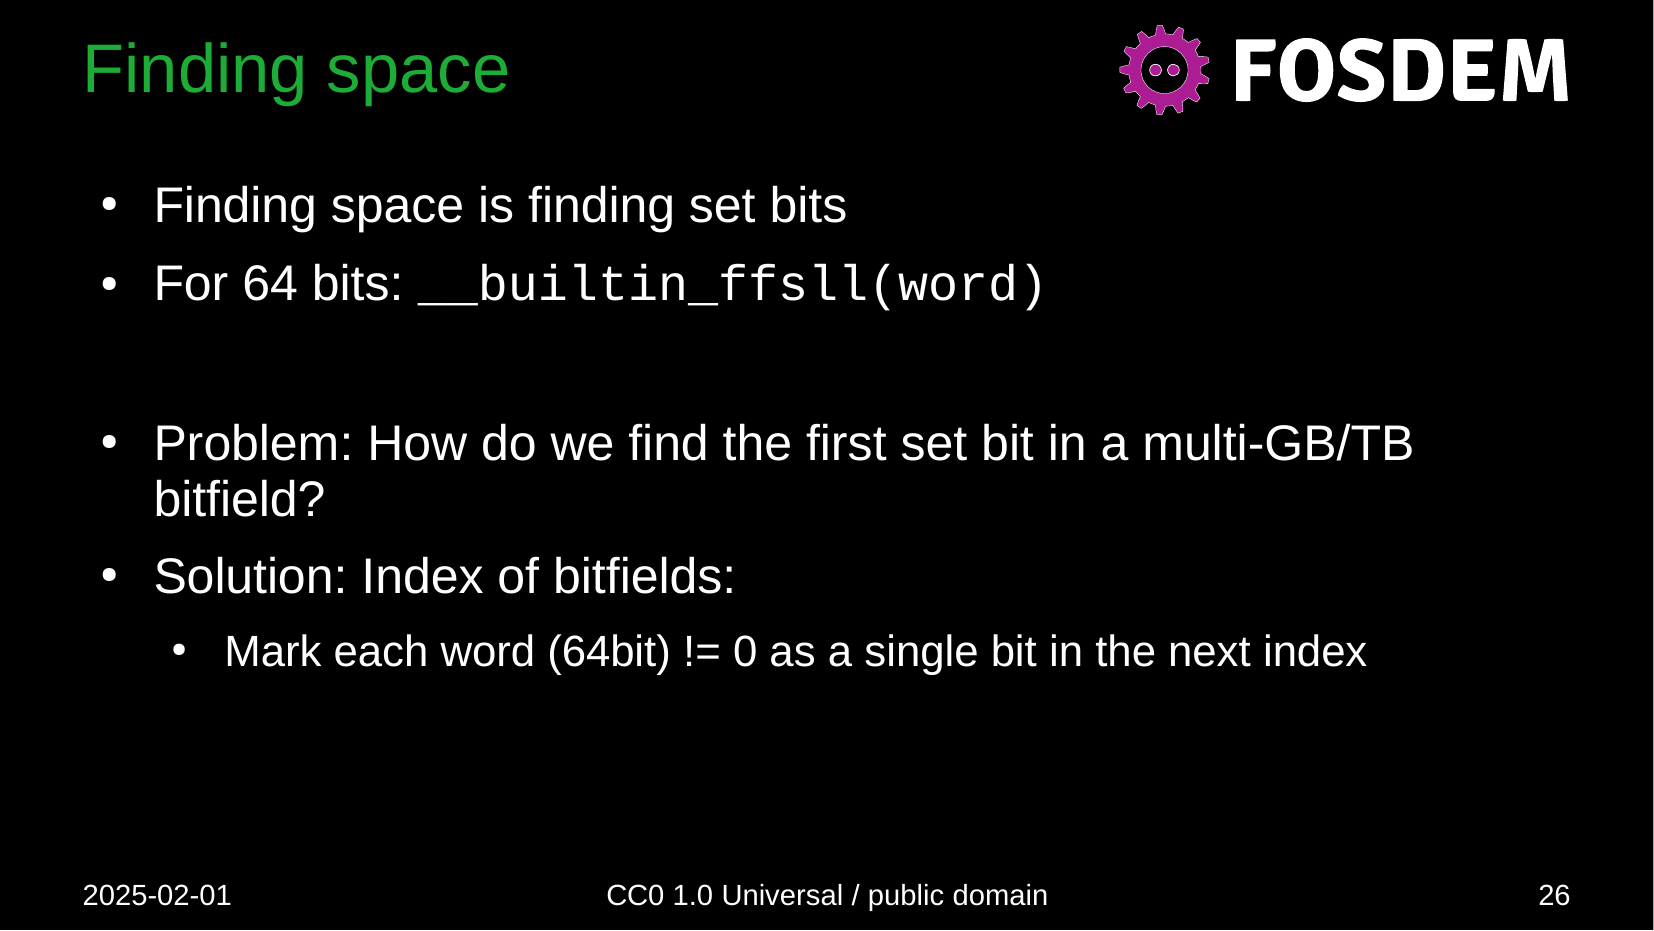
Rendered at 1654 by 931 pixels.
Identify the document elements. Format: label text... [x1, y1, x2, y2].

title Finding space [82, 30, 1004, 108]
list Finding space is finding set bits For 64 bits: __builtin_ffsll(word) Problem: How do we find the first set bit in a multi-GB/TB bitfield? Solution: Index of bitfields: Mark each word (64bit) != 0 as a single bit in the next index [82, 177, 1571, 717]
